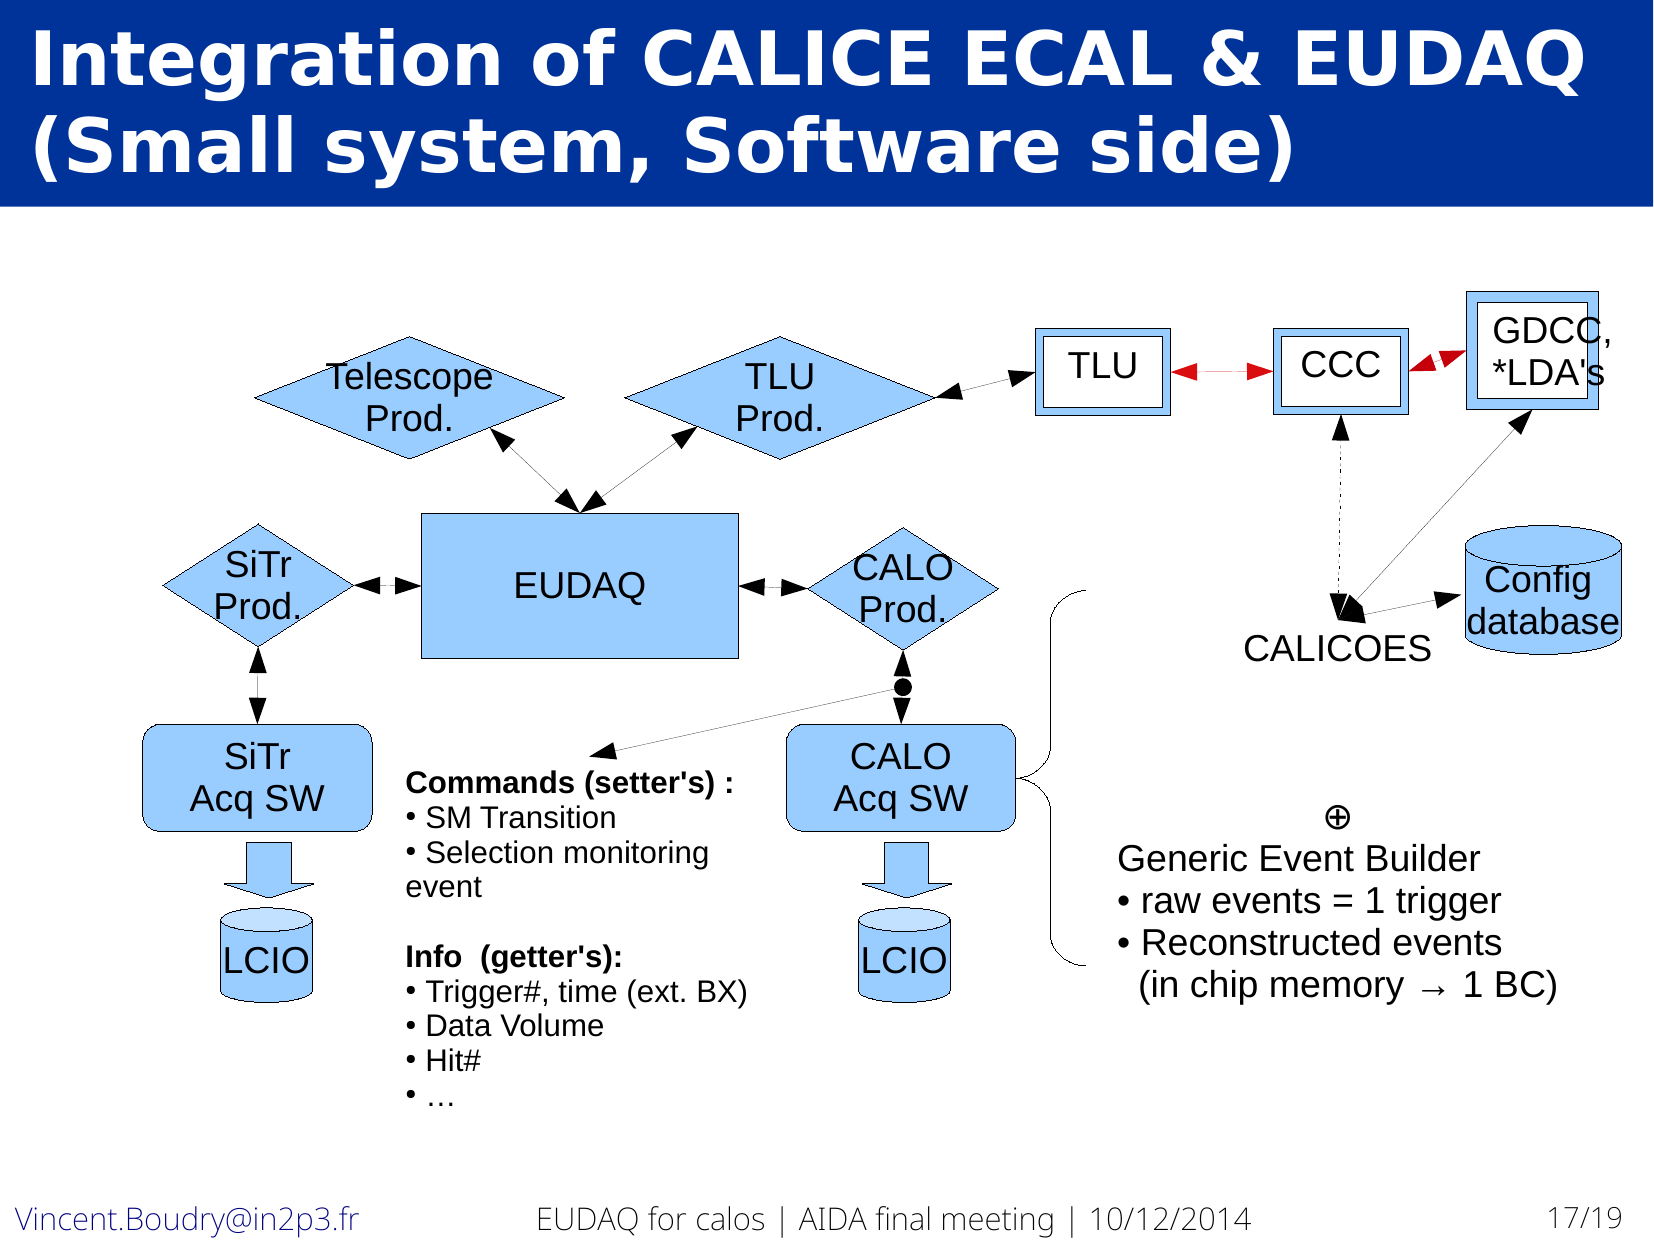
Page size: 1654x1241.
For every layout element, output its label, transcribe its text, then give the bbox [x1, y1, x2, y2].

text_box TLU Prod. [624, 336, 935, 460]
text_box SiTr Prod. [162, 523, 354, 647]
text_box CALICOES ⊕ Generic Event Builder • raw events = 1 trigger • Reconstructed events (in chip memory → 1 BC) [1102, 620, 1574, 1013]
text_box CCC [1273, 328, 1409, 415]
text_box [224, 842, 314, 898]
text_box GDCC, *LDA's [1466, 291, 1599, 410]
text_box LCIO [858, 920, 951, 1003]
text_box SiTr Acq SW [142, 724, 373, 832]
title Integration of CALICE ECAL & EUDAQ (Small system, Software side) [29, 7, 1654, 200]
text_box Telescope Prod. [254, 336, 565, 459]
text_box LCIO [220, 921, 313, 1003]
text_box Commands (setter's) : SM Transition Selection monitoring event Info (getter's): Trigger#, time (ext. BX) Data Volume Hit# … [390, 758, 766, 1121]
text_box EUDAQ [421, 513, 739, 659]
text_box Config database [1465, 525, 1622, 655]
text_box TLU [1035, 328, 1171, 416]
text_box CALO Acq SW [786, 724, 1016, 832]
text_box GDCC, *LDA's [1587, 340, 1599, 383]
text_box CALO Prod. [808, 527, 999, 650]
text_box [862, 842, 952, 898]
text_box GDCC, *LDA's [1587, 320, 1599, 340]
